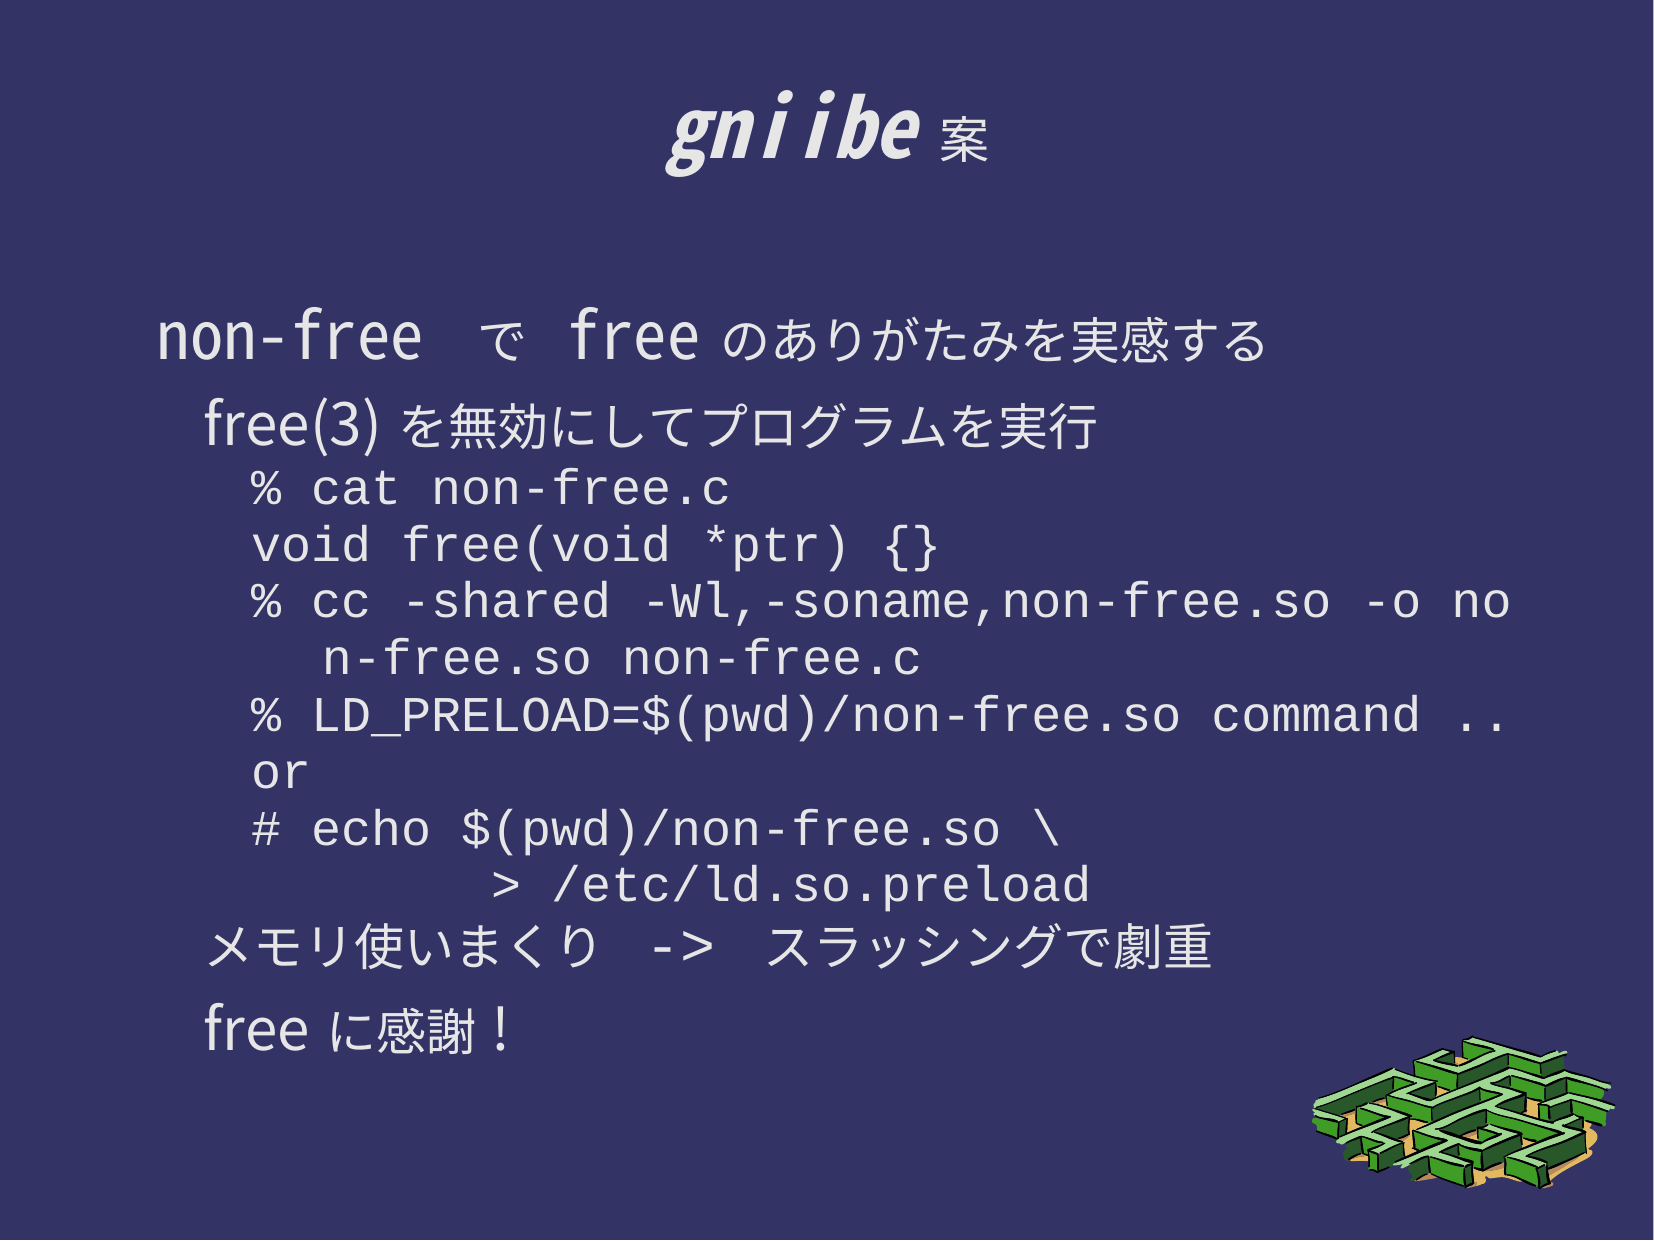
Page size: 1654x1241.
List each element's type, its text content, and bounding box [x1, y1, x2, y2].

list non-free で freeのありがたみを実感する free(3)を無効にしてプログラムを実行 % cat non-free.c void free(void *ptr) {} % cc -shared -Wl,-soname,non-free.so -o non-free.so non-free.c % LD_PRELOAD=$(pwd)/non-free.so command .. or # echo $(pwd)/non-free.so \ > /etc/ld.so.preload メモリ使いまくり -> スラッシングで劇重 freeに感謝! [144, 281, 1536, 1063]
title gniibe案 [121, 19, 1534, 227]
